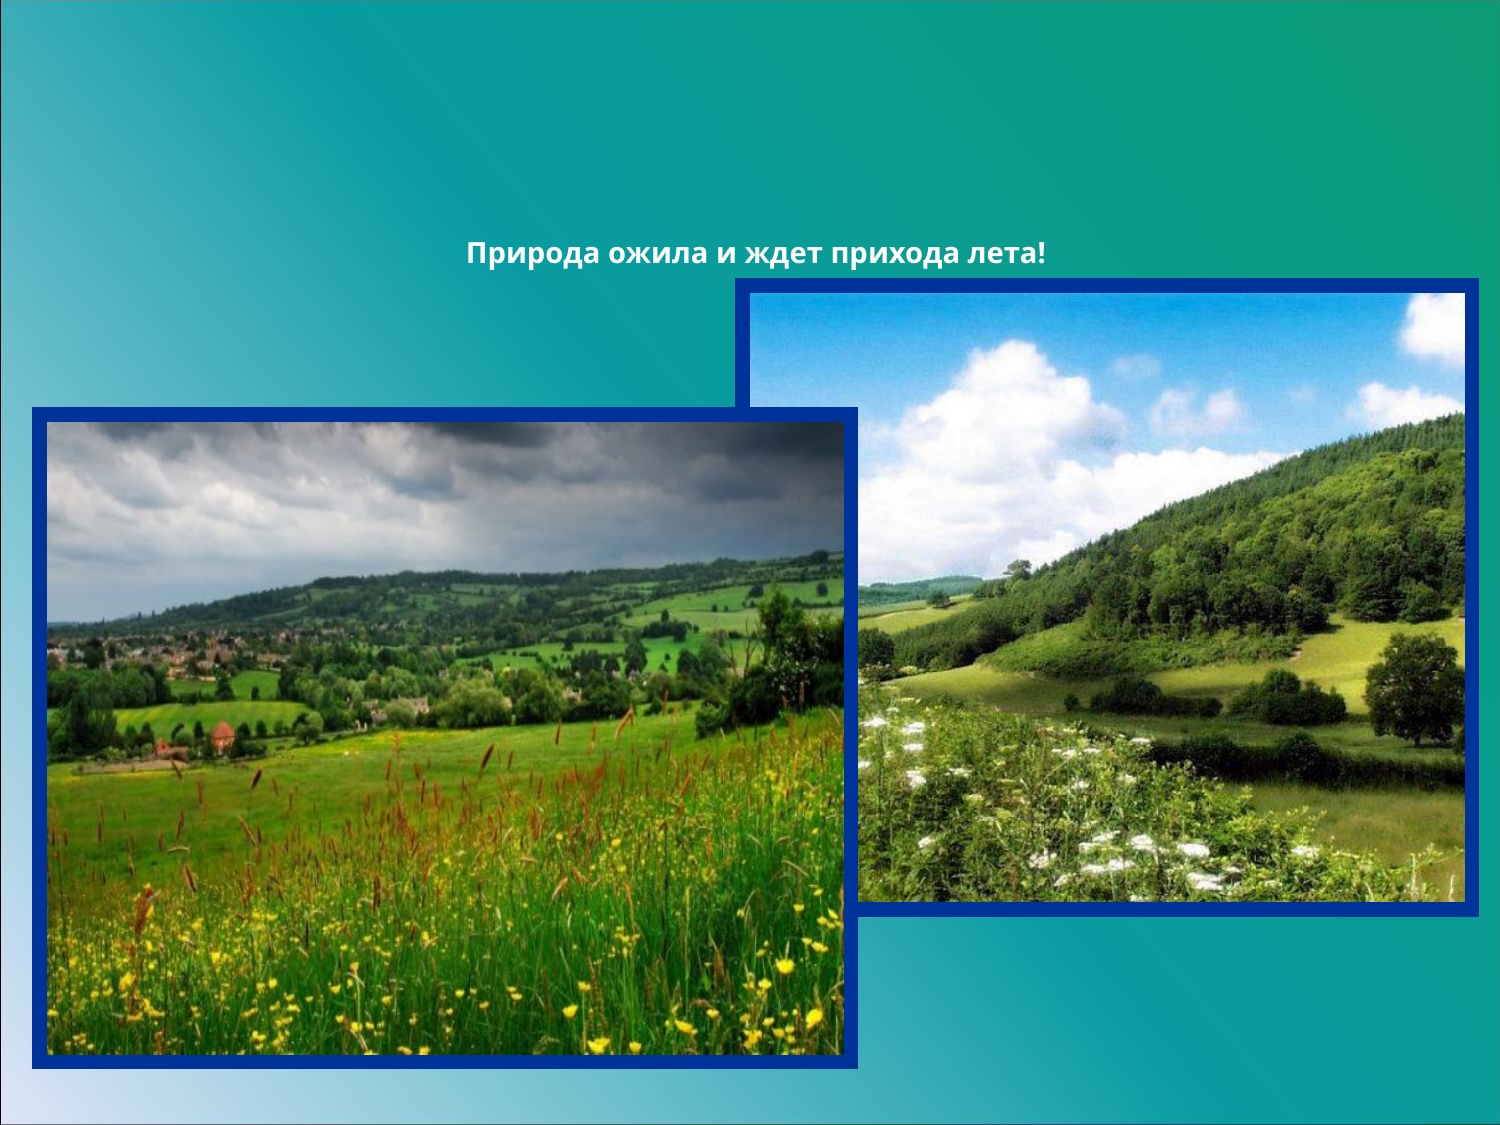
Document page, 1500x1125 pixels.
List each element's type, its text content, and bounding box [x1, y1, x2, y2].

picture [46, 421, 844, 1055]
title Природа ожила и ждет прихода лета! [75, 58, 1438, 270]
picture [750, 292, 1465, 903]
